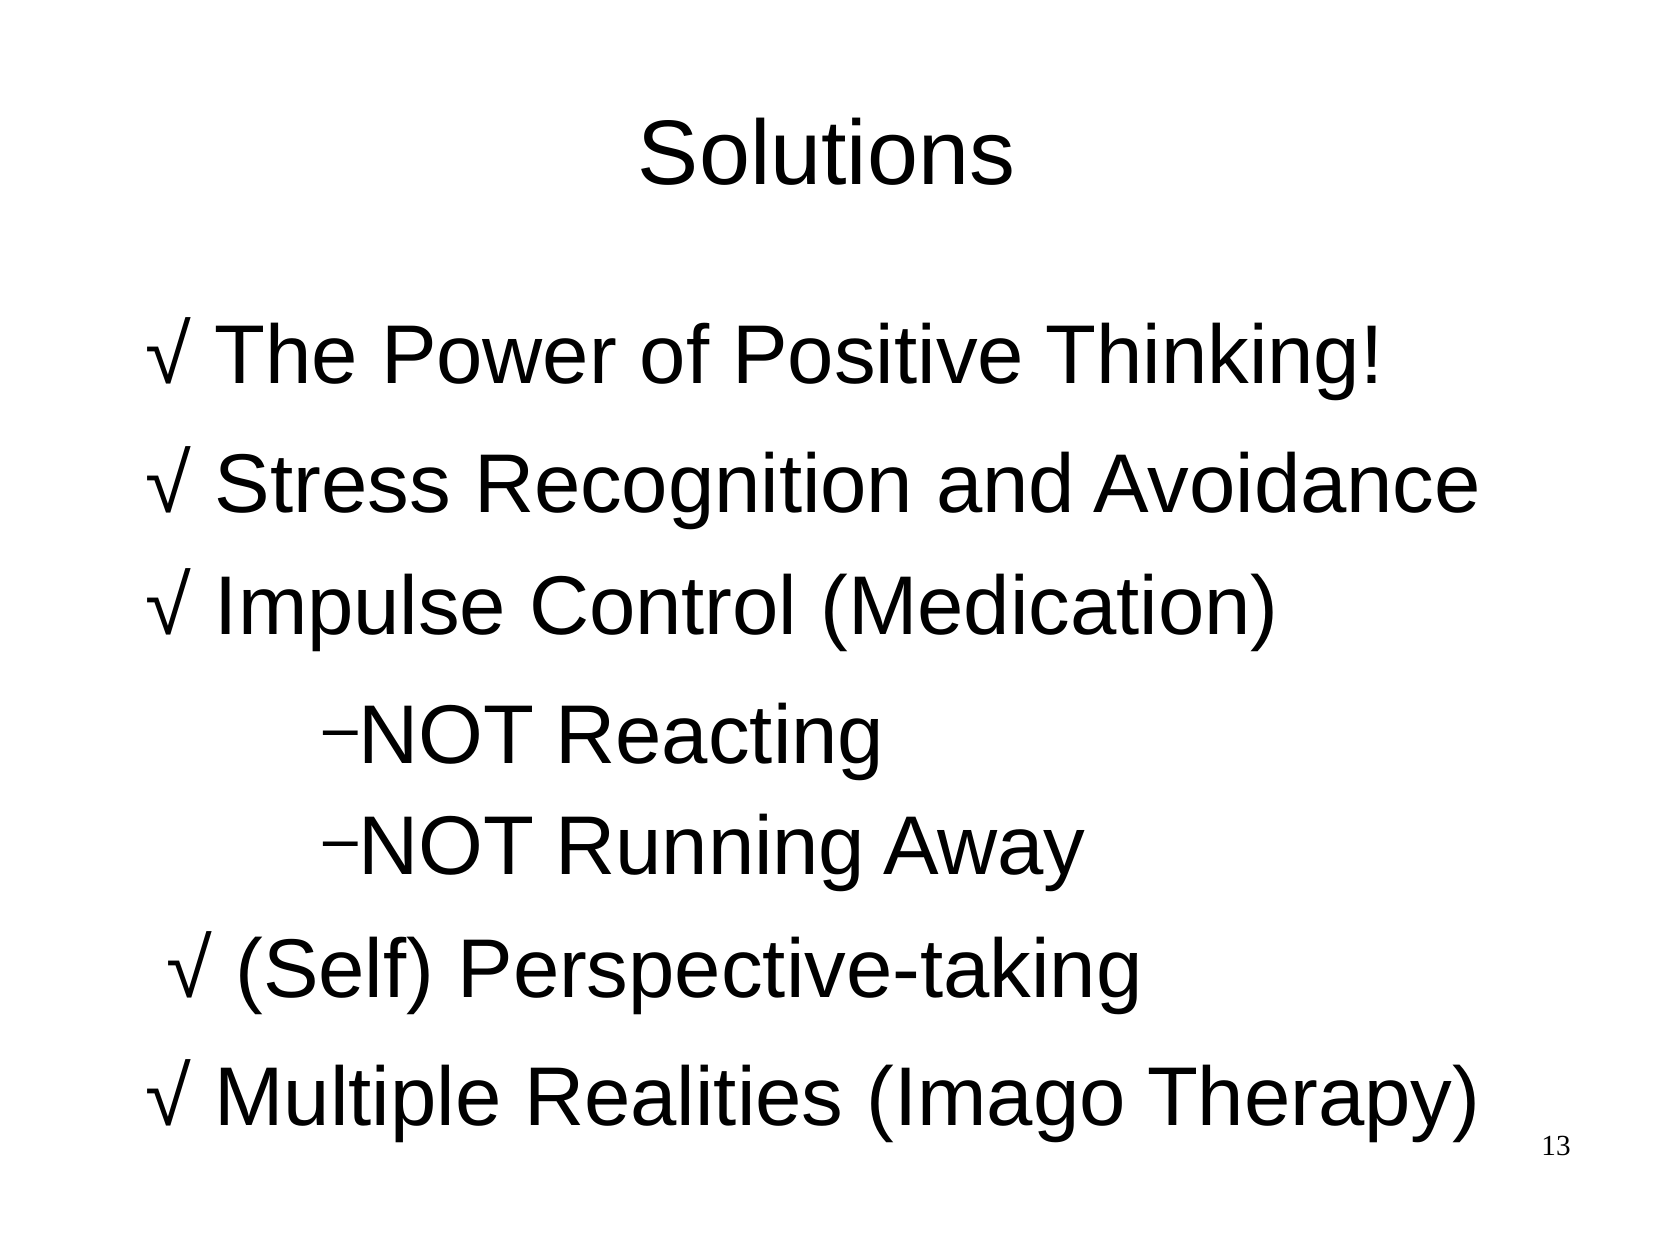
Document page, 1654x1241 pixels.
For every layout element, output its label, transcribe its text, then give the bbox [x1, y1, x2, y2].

title Solutions [82, 49, 1571, 257]
list √ The Power of Positive Thinking! √ Stress Recognition and Avoidance √ Impulse Control (Medication) NOT Reacting NOT Running Away √ (Self) Perspective-taking √ Multiple Realities (Imago Therapy) [75, 308, 1564, 1241]
